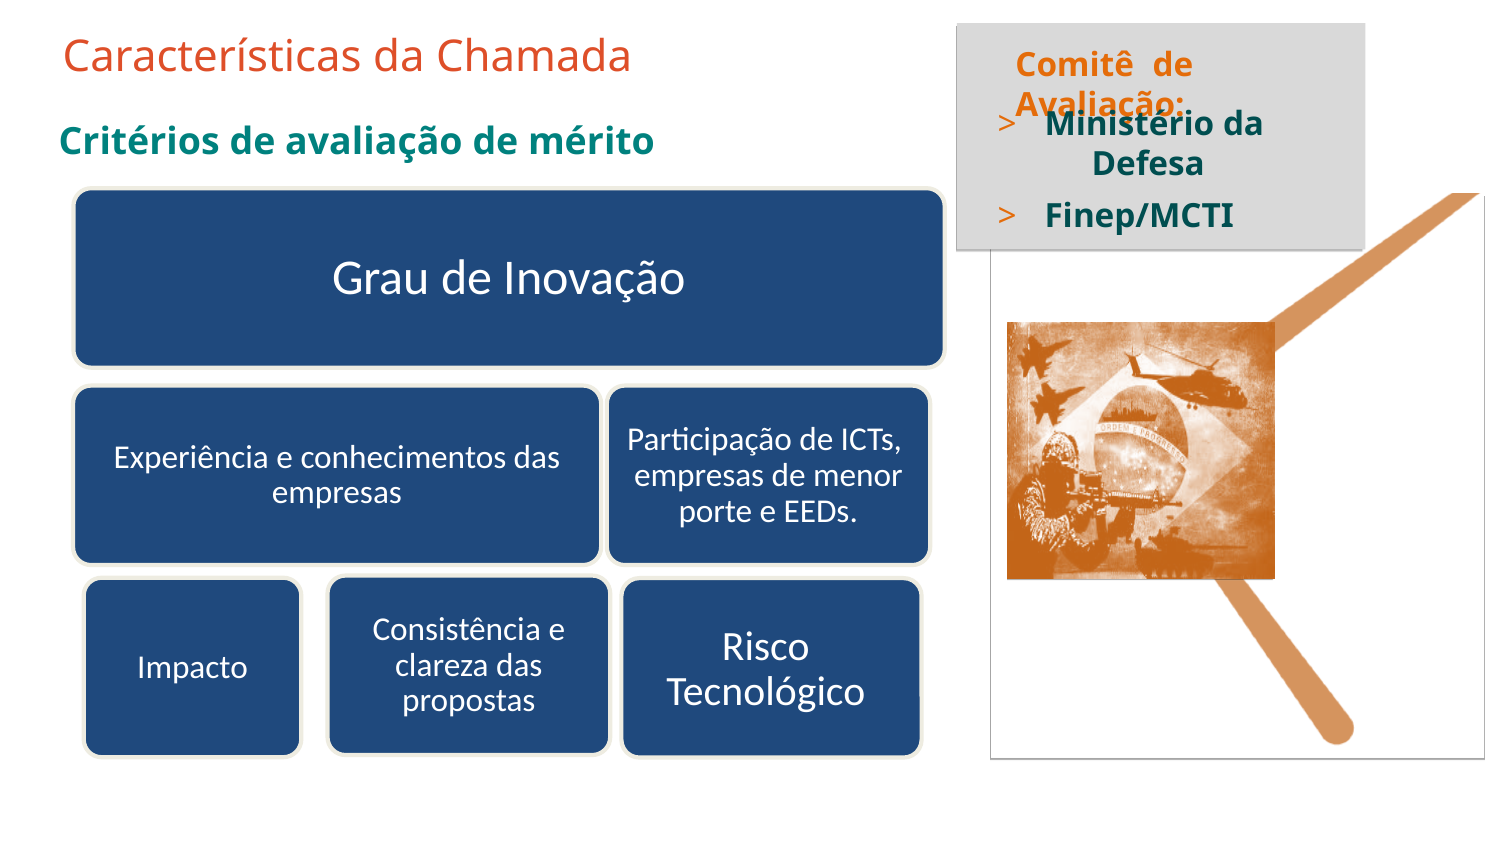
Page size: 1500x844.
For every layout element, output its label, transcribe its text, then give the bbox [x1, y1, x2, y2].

picture [990, 193, 1485, 758]
text_box Experiência e conhecimentos das empresas [73, 385, 602, 566]
text_box Consistência e clareza das propostas [327, 575, 611, 756]
text_box Grau de Inovação [73, 188, 945, 368]
text_box Risco Tecnológico [621, 584, 911, 754]
text_box Critérios de avaliação de mérito [43, 109, 838, 169]
text_box Participação de ICTs, empresas de menor porte e EEDs. [606, 385, 931, 566]
text_box Comitê de Avaliação: [976, 36, 1376, 131]
text_box [626, 578, 922, 758]
text_box Ministério da Defesa Finep/MCTI [983, 95, 1378, 242]
text_box Impacto [83, 577, 302, 758]
text_box Características da Chamada [47, 20, 1417, 89]
text_box [956, 23, 1366, 250]
